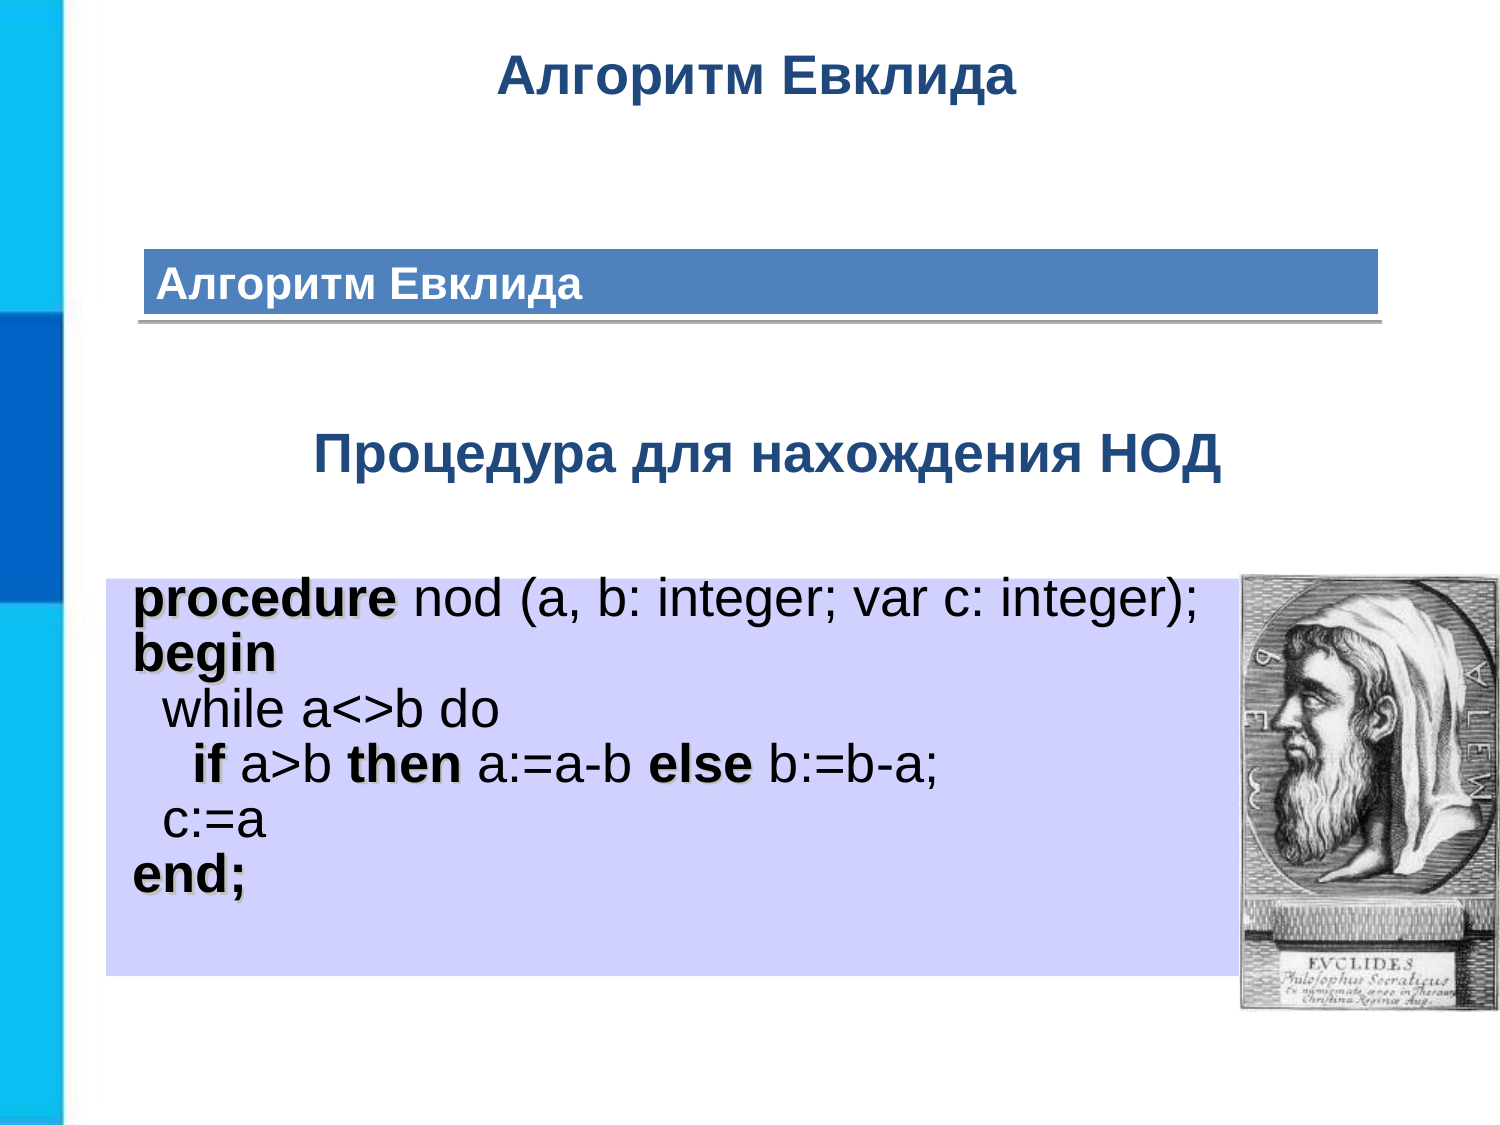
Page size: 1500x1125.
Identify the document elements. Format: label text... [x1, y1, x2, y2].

text_box Алгоритм Евклида [88, 31, 1425, 114]
text_box procedure nod (a, b: integer; var c: integer); begin while a<>b do if a>b then a:=a-b else b:=b-a; c:=a end; [117, 564, 1314, 912]
text_box Алгоритм Евклида [140, 246, 1381, 317]
text_box [106, 578, 1239, 977]
picture [0, 0, 1500, 1125]
text_box Процедура для нахождения НОД [100, 408, 1437, 492]
